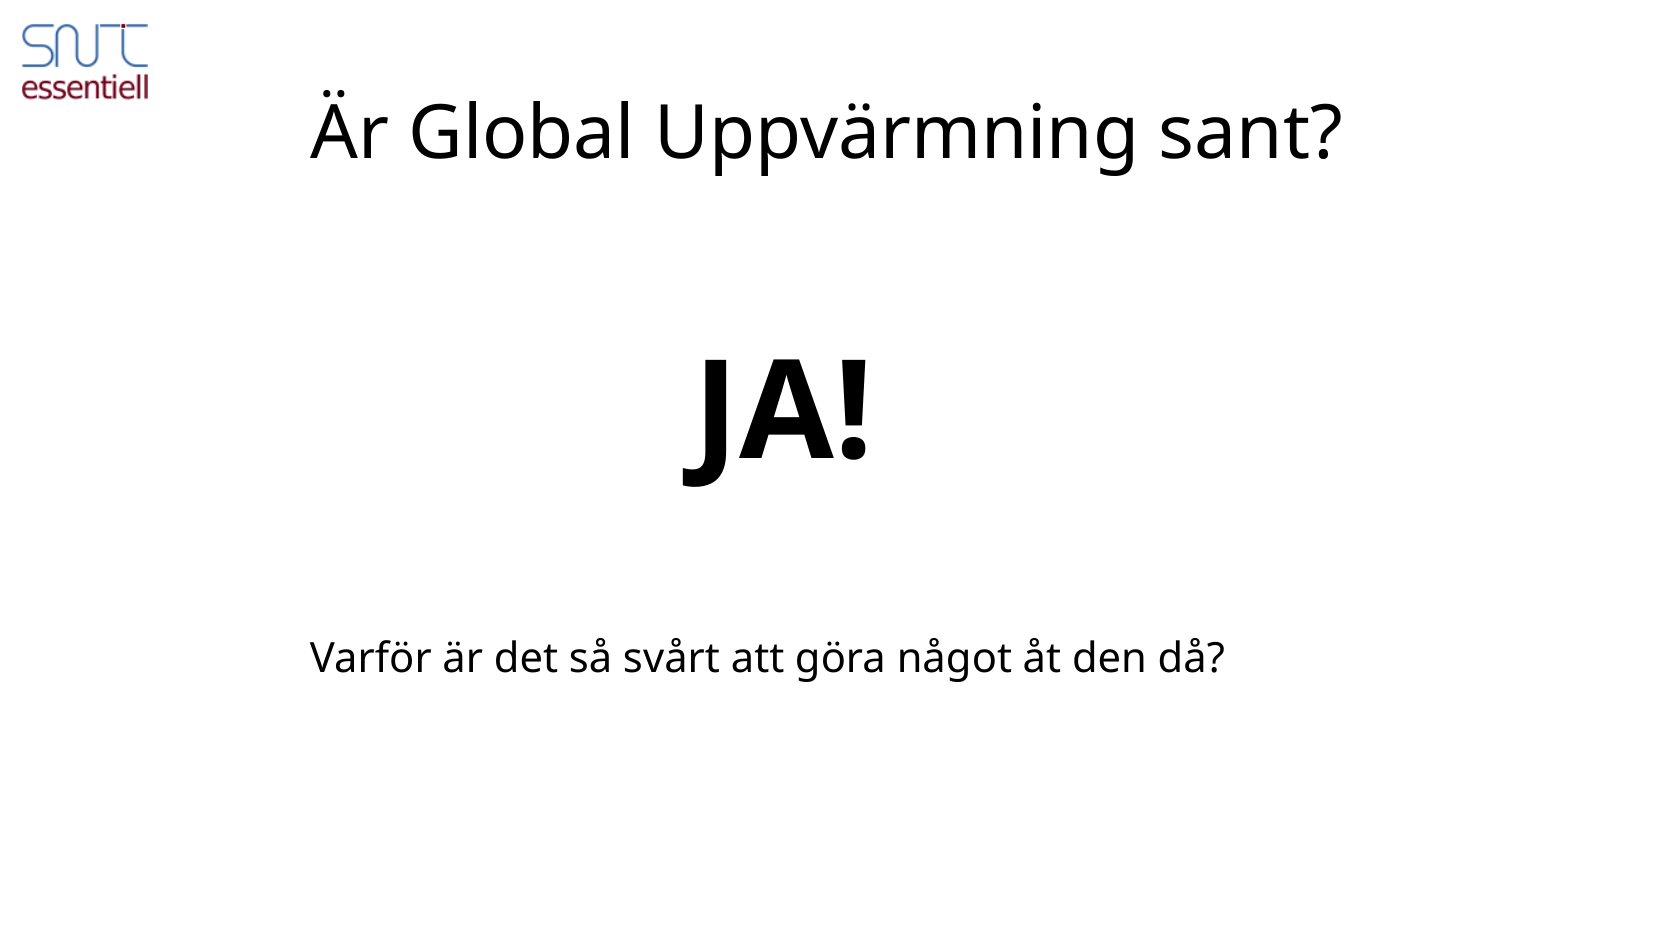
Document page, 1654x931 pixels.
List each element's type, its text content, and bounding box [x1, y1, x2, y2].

text_box Varför är det så svårt att göra något åt den då? [295, 620, 1270, 691]
picture [22, 0, 148, 125]
title Är Global Uppvärmning sant? [82, 51, 1571, 207]
text_box JA! [679, 304, 945, 502]
